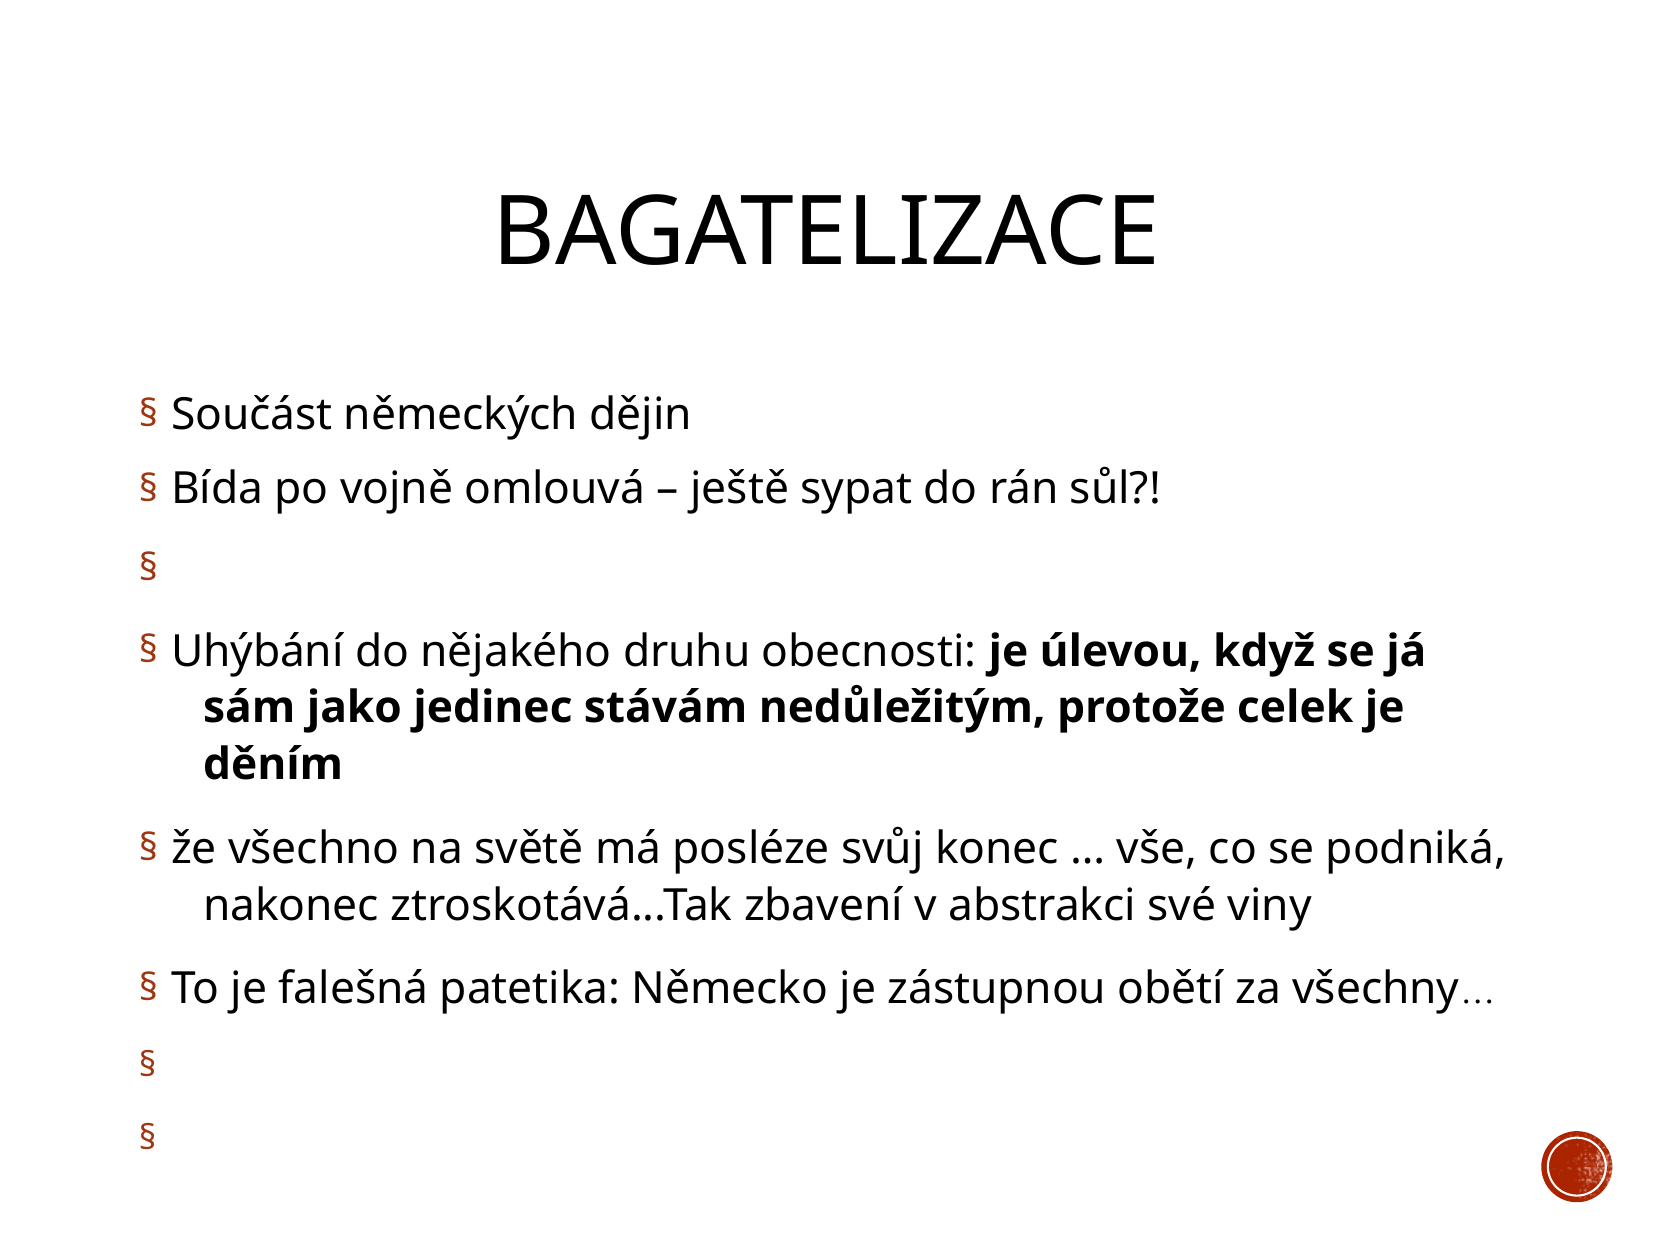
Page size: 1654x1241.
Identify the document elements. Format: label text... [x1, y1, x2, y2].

title bagatelizace [124, 87, 1530, 379]
list Součást německých dějin Bída po vojně omlouvá – ještě sypat do rán sůl?! Uhýbání do nějakého druhu obecnosti: je úlevou, když se já sám jako jedinec stávám nedůležitým, protože celek je děním že všechno na světě má posléze svůj konec … vše, co se podniká, nakonec ztroskotává...Tak zbavení v abstrakci své viny To je falešná patetika: Německo je zástupnou obětí za všechny… [124, 383, 1530, 1117]
